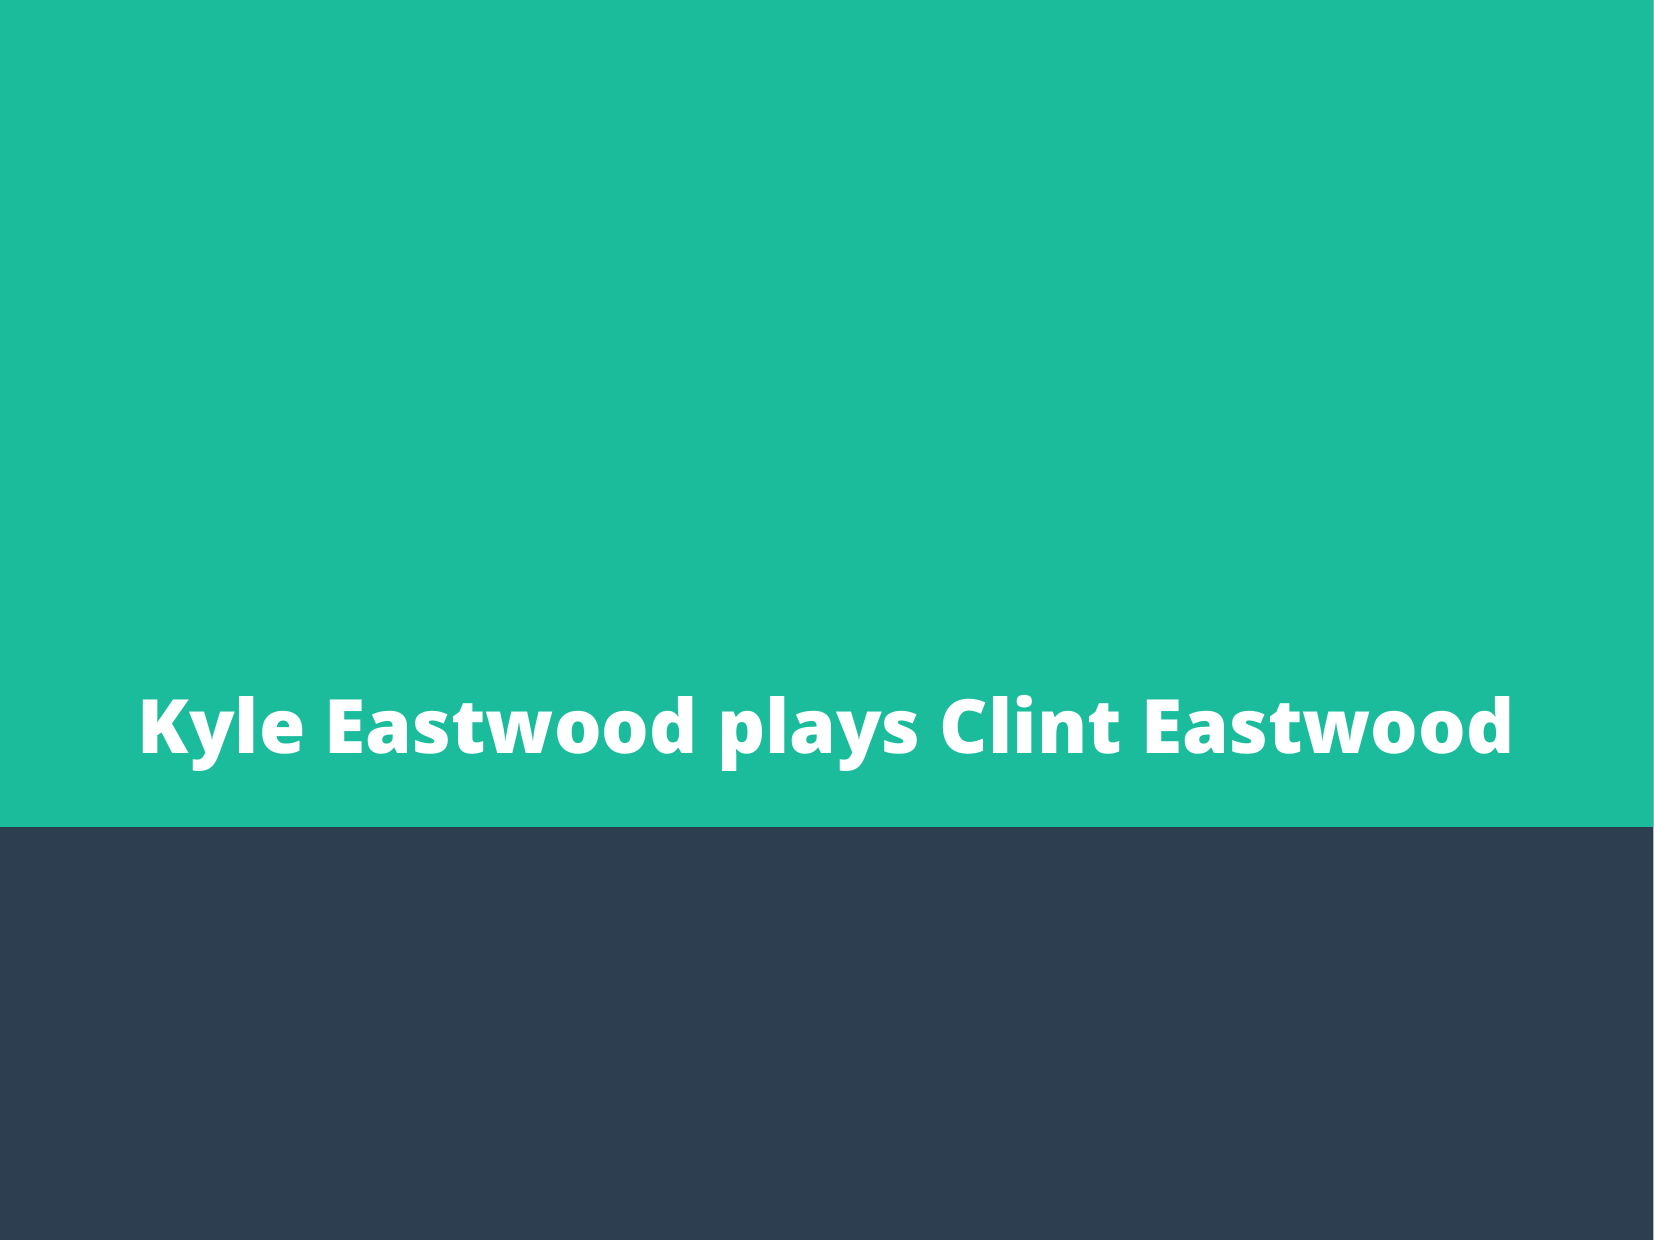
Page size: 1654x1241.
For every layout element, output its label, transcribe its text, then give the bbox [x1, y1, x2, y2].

title Kyle Eastwood plays Clint Eastwood [59, 620, 1595, 778]
